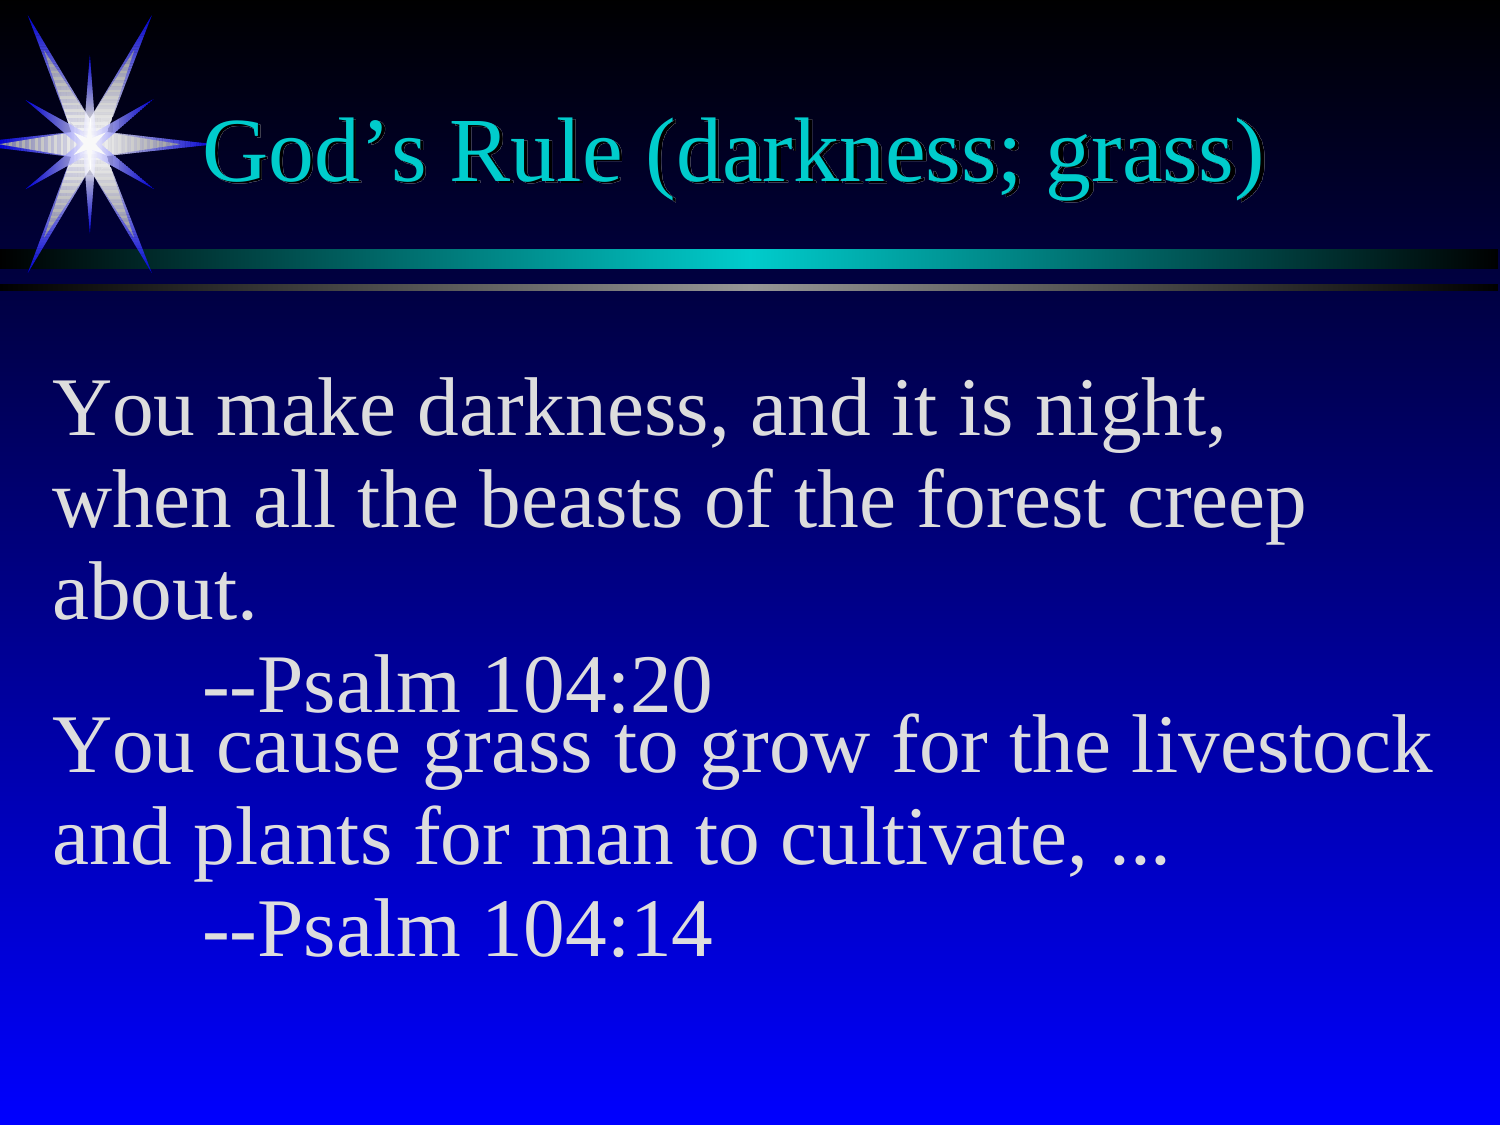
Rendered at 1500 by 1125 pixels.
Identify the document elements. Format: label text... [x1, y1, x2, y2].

title God’s Rule (darkness; grass) [187, 56, 1463, 244]
text_box You cause grass to grow for the livestock and plants for man to cultivate, ... --Psalm 104:14 [37, 690, 1500, 982]
text_box [112, 525, 188, 596]
text_box You make darkness, and it is night, when all the beasts of the forest creep about. --Psalm 104:20 [37, 353, 1500, 646]
